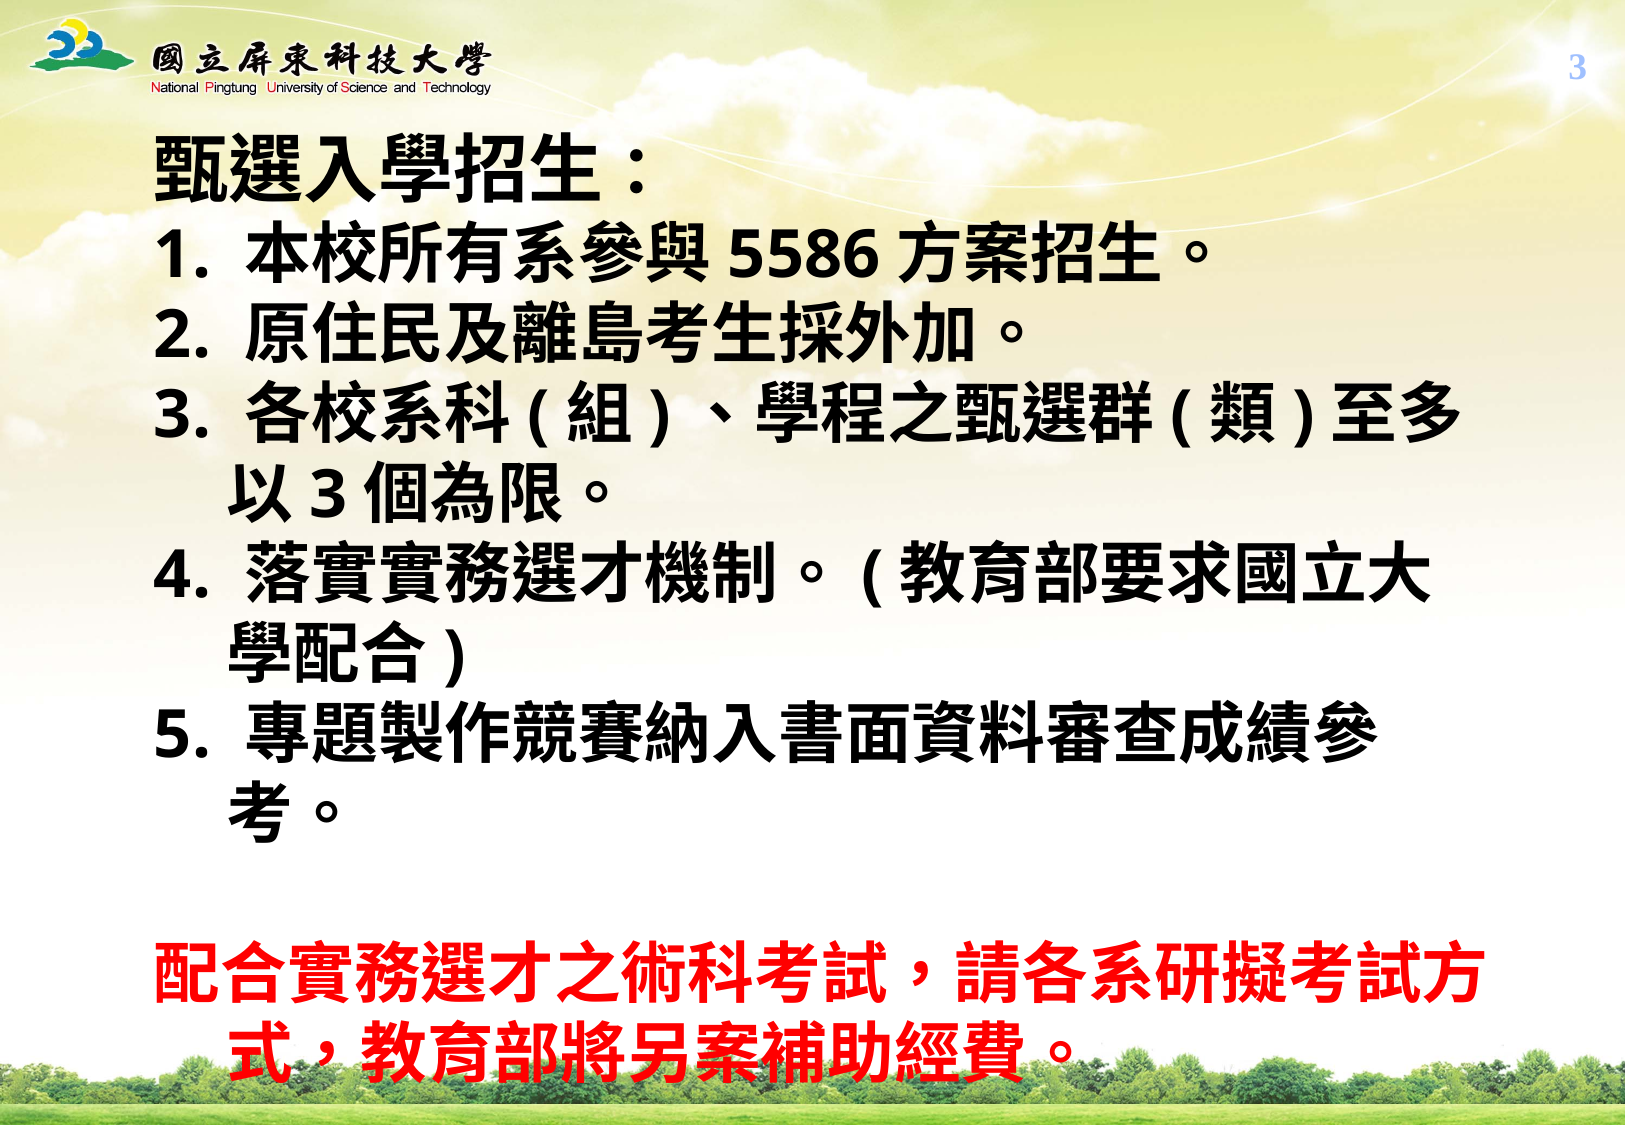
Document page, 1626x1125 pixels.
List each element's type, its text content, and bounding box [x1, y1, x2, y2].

text_box 甄選入學招生： 1. 本校所有系參與5586方案招生。 2. 原住民及離島考生採外加。 3. 各校系科(組)、學程之甄選群(類)至多以3個為限。 4. 落實實務選才機制。(教育部要求國立大學配合) 5. 專題製作競賽納入書面資料審查成績參考。 配合實務選才之術科考試，請各系研擬考試方式，教育部將另案補助經費。 [139, 113, 1510, 1098]
picture [0, 0, 1625, 1125]
